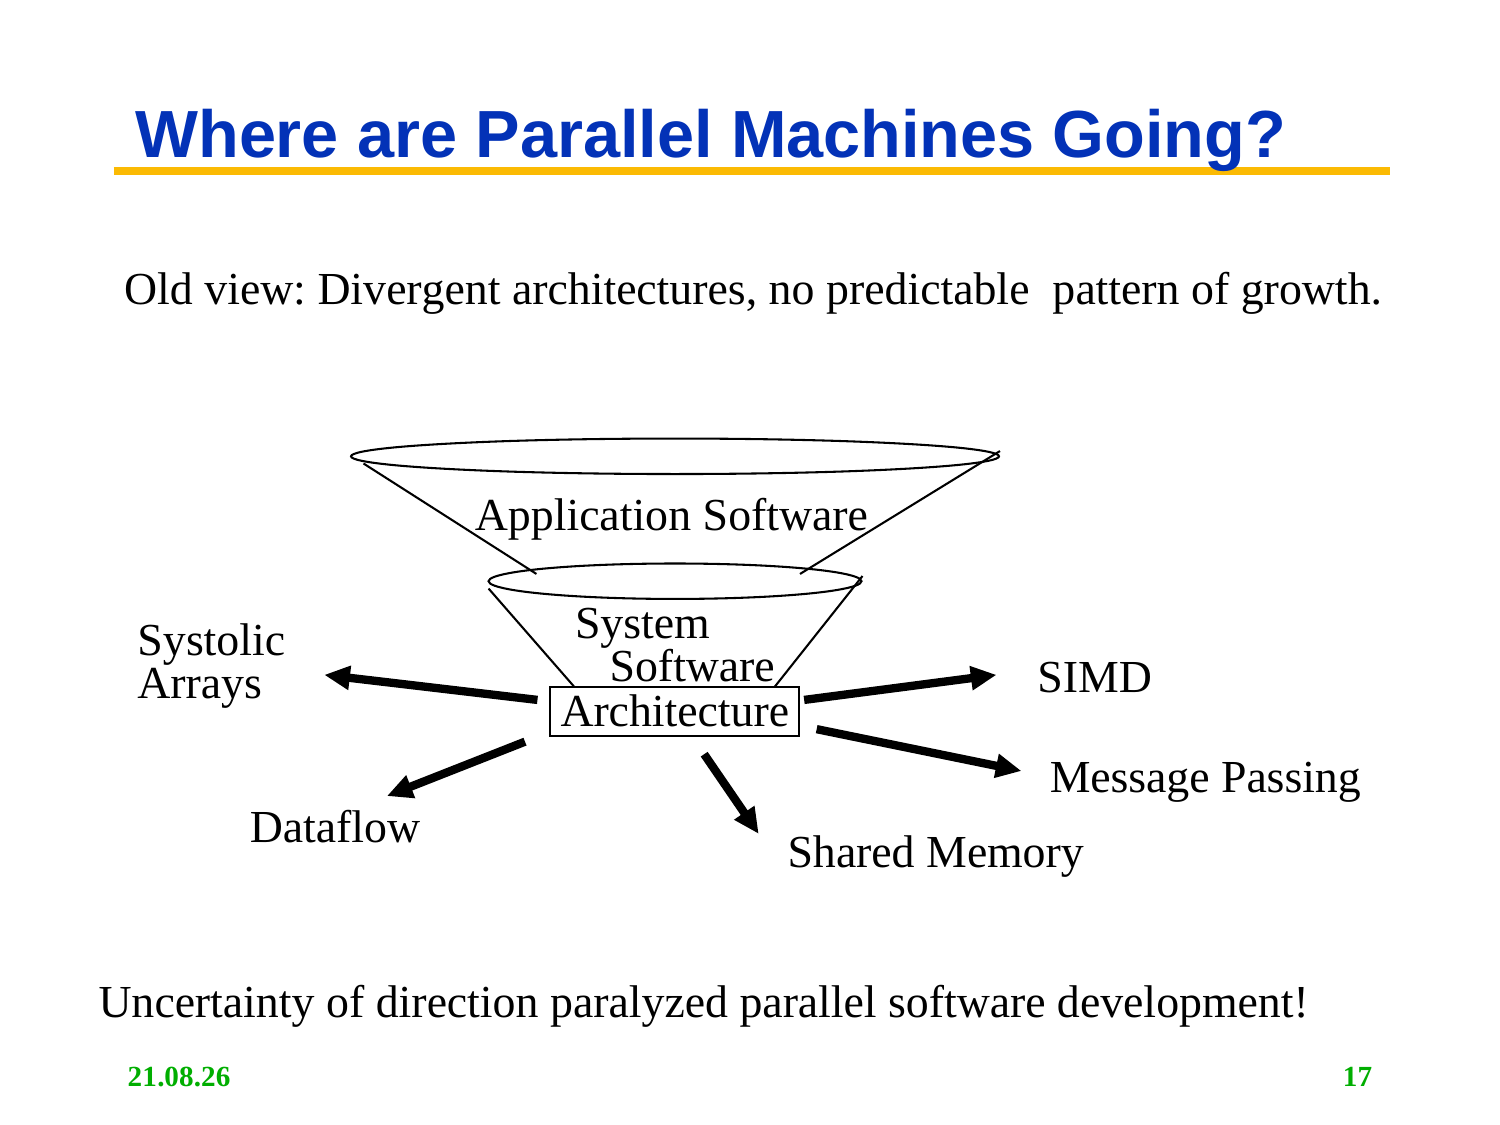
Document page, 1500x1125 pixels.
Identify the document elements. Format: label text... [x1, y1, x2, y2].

text_box SIMD [1027, 654, 1163, 706]
text_box Dataflow [239, 804, 431, 856]
text_box Systolic Arrays [127, 616, 296, 712]
text_box Old view: Divergent architectures, no predictable pattern of growth. [109, 262, 1455, 322]
text_box System Software [564, 599, 786, 687]
text_box Uncertainty of direction paralyzed parallel software development! [88, 979, 1378, 1031]
text_box Architecture [550, 687, 800, 740]
title Where are Parallel Machines Going? [125, 99, 1359, 195]
text_box Application Software [464, 491, 879, 544]
text_box Shared Memory [777, 829, 1095, 881]
text_box Message Passing [1039, 754, 1372, 806]
